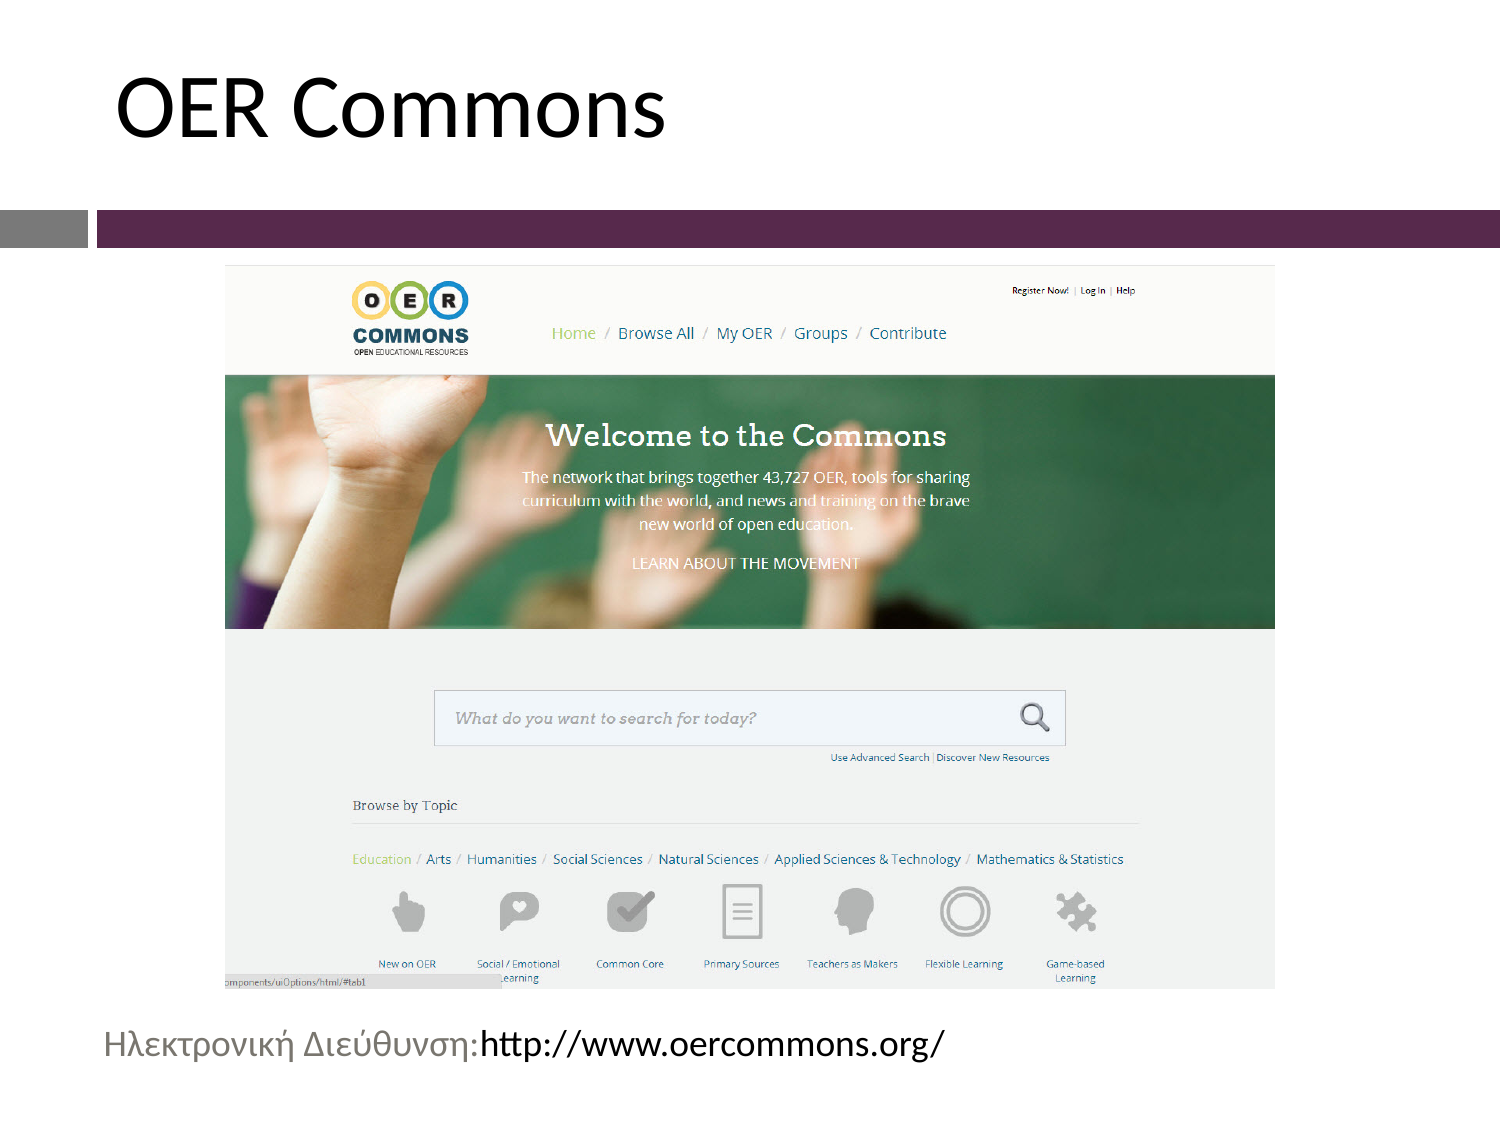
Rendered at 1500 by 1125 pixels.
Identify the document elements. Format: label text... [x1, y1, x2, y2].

picture [225, 262, 1275, 989]
title OER Commons [100, 19, 1438, 182]
text_box Ηλεκτρονική Διεύθυνση:http://www.oercommons.org/ [88, 1011, 1423, 1071]
